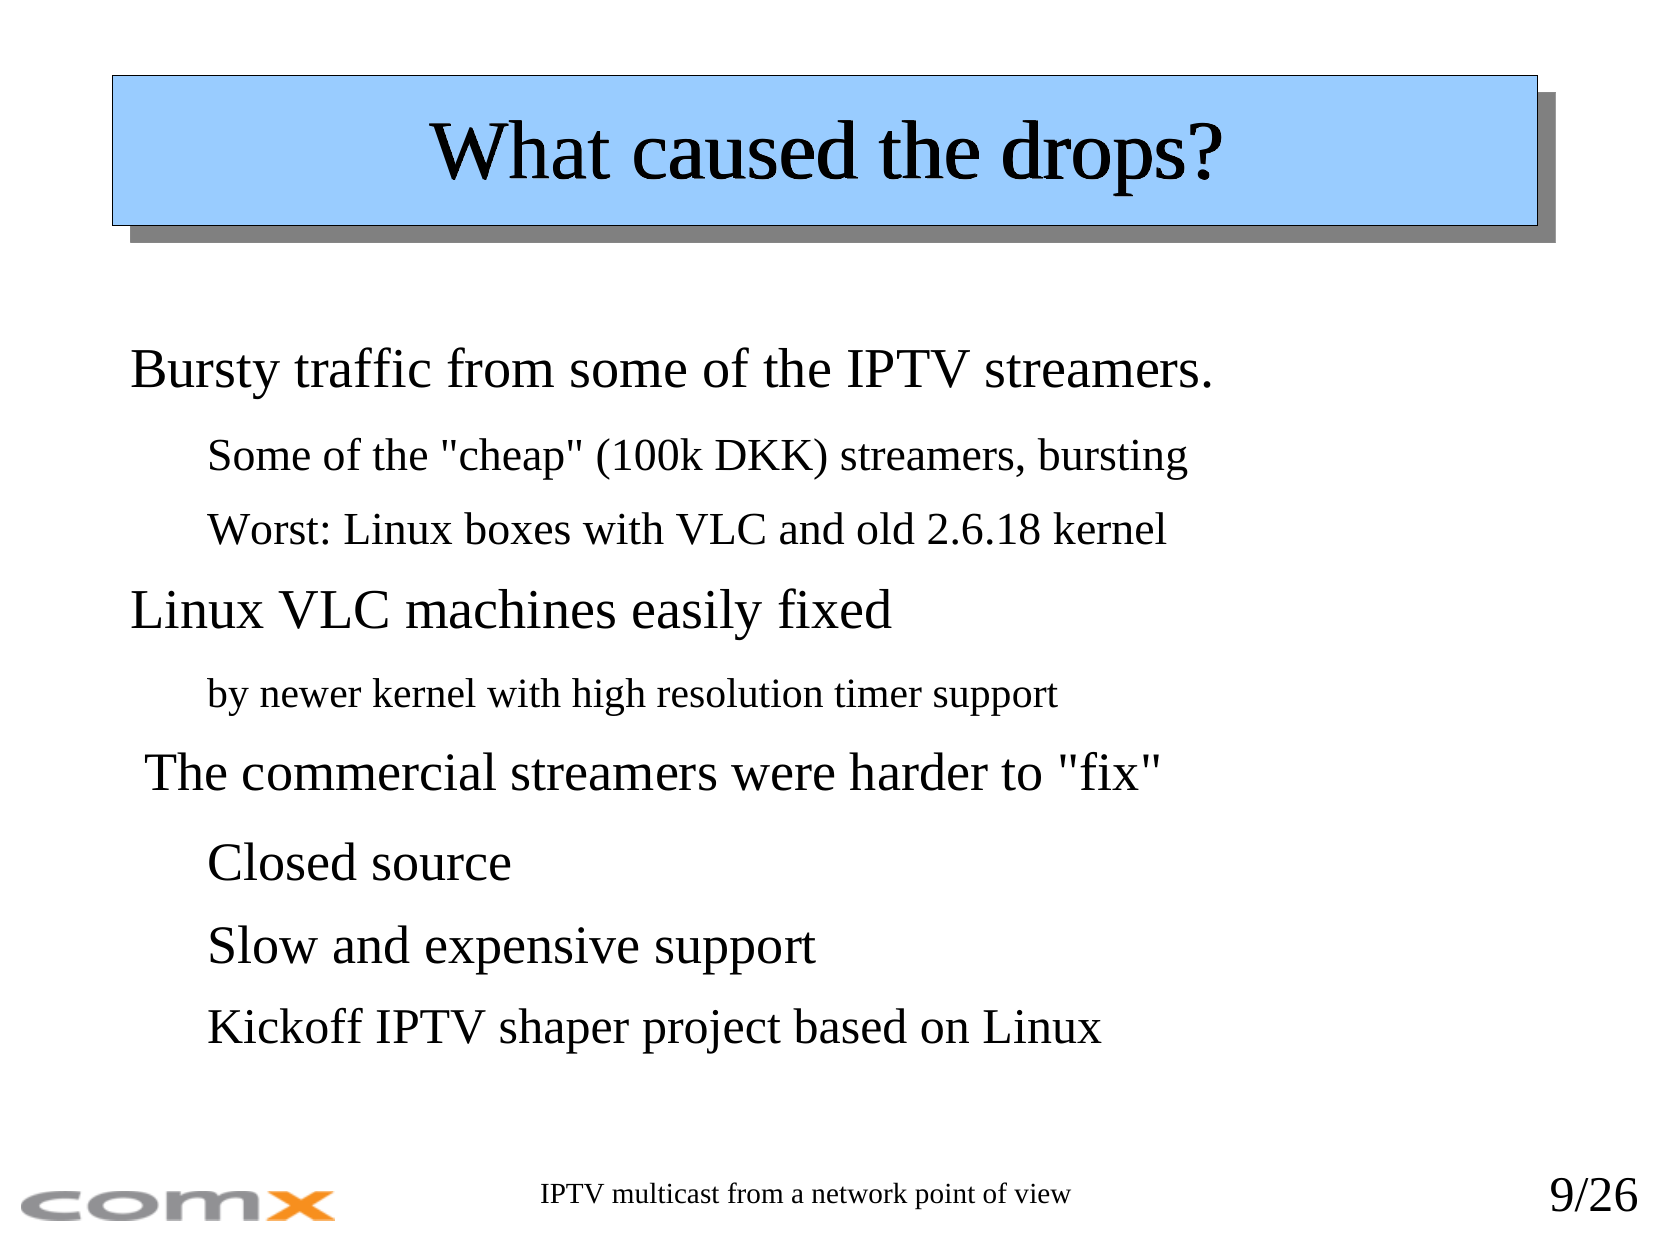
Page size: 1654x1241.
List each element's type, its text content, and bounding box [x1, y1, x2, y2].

list Bursty traffic from some of the IPTV streamers. Some of the "cheap" (100k DKK) streamers, bursting Worst: Linux boxes with VLC and old 2.6.18 kernel Linux VLC machines easily fixed by newer kernel with high resolution timer support The commercial streamers were harder to "fix" Closed source Slow and expensive support Kickoff IPTV shaper project based on Linux [112, 337, 1576, 1126]
title What caused the drops? [116, 75, 1538, 226]
picture [21, 1191, 335, 1221]
